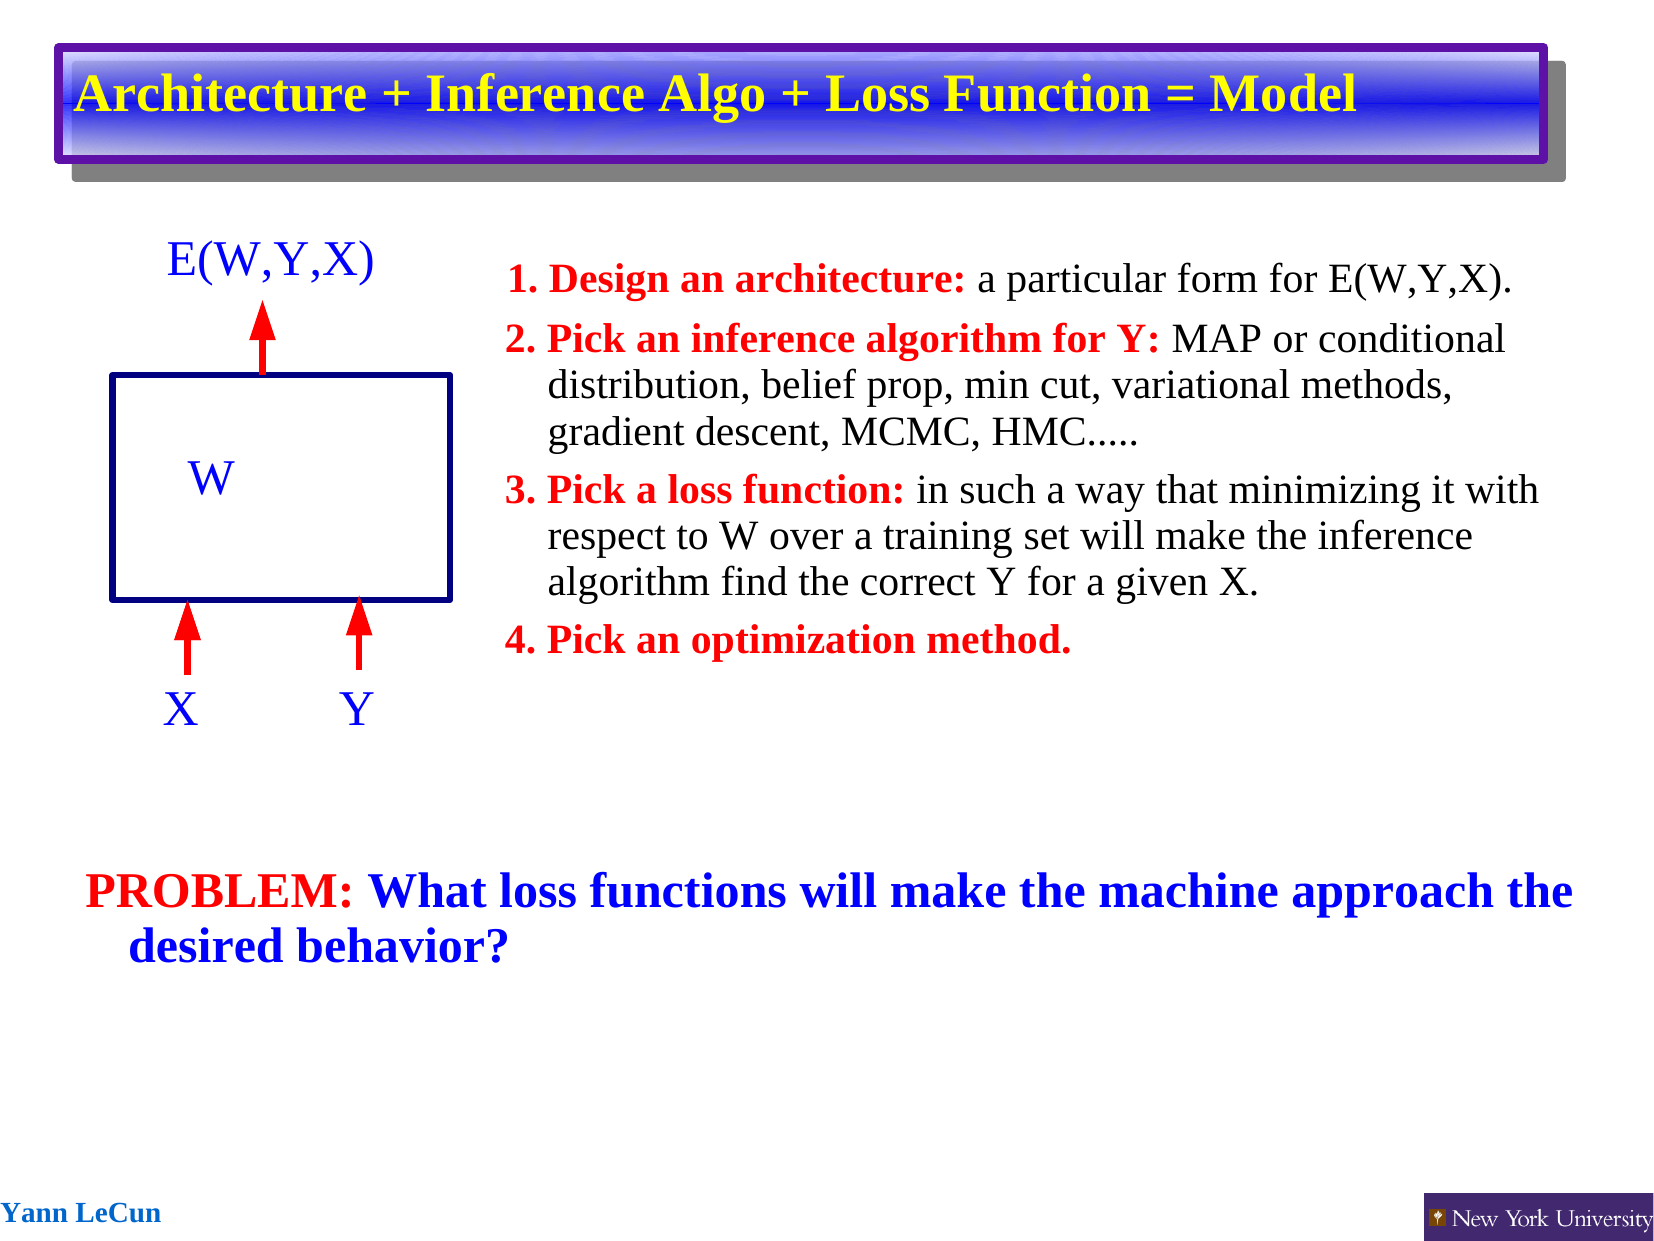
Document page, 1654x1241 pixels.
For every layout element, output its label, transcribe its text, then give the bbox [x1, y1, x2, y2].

picture [1424, 1193, 1654, 1241]
text_box 1. Design an architecture: a particular form for E(W,Y,X). 2. Pick an inference algorithm for Y: MAP or conditional distribution, belief prop, min cut, variational methods, gradient descent, MCMC, HMC..... 3. Pick a loss function: in such a way that minimizing it with respect to W over a training set will make the inference algorithm find the correct Y for a given X. 4. Pick an optimization method. [494, 248, 1576, 826]
text_box PROBLEM: What loss functions will make the machine approach the desired behavior? [75, 862, 1576, 1088]
text_box W [187, 450, 235, 511]
text_box Architecture + Inference Algo + Loss Function = Model [58, 47, 1544, 160]
text_box E(W,Y,X) [166, 230, 376, 292]
text_box X [162, 680, 199, 742]
text_box Y [338, 680, 376, 742]
